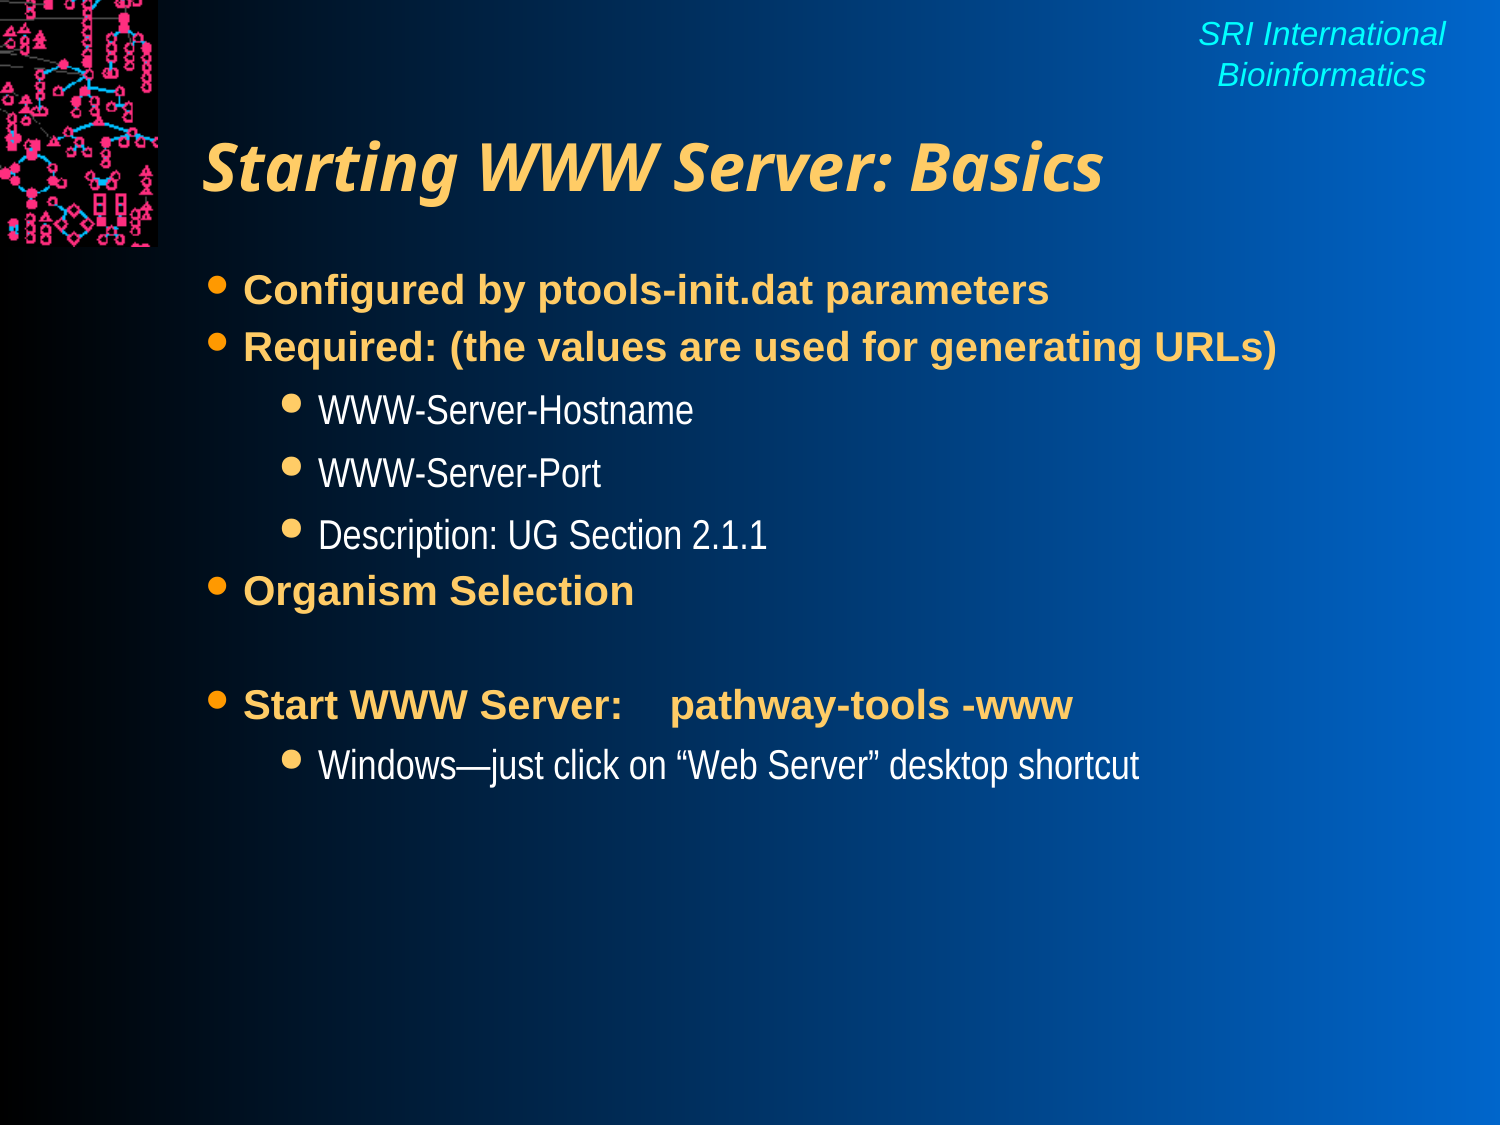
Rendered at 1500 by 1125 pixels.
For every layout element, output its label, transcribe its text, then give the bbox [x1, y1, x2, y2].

title Starting WWW Server: Basics [187, 74, 1458, 263]
list Configured by ptools-init.dat parameters Required: (the values are used for generating URLs)‏ WWW-Server-Hostname WWW-Server-Port Description: UG Section 2.1.1 Organism Selection Start WWW Server: pathway-tools -www Windows—just click on “Web Server” desktop shortcut [190, 259, 1466, 1091]
picture [0, 0, 158, 247]
